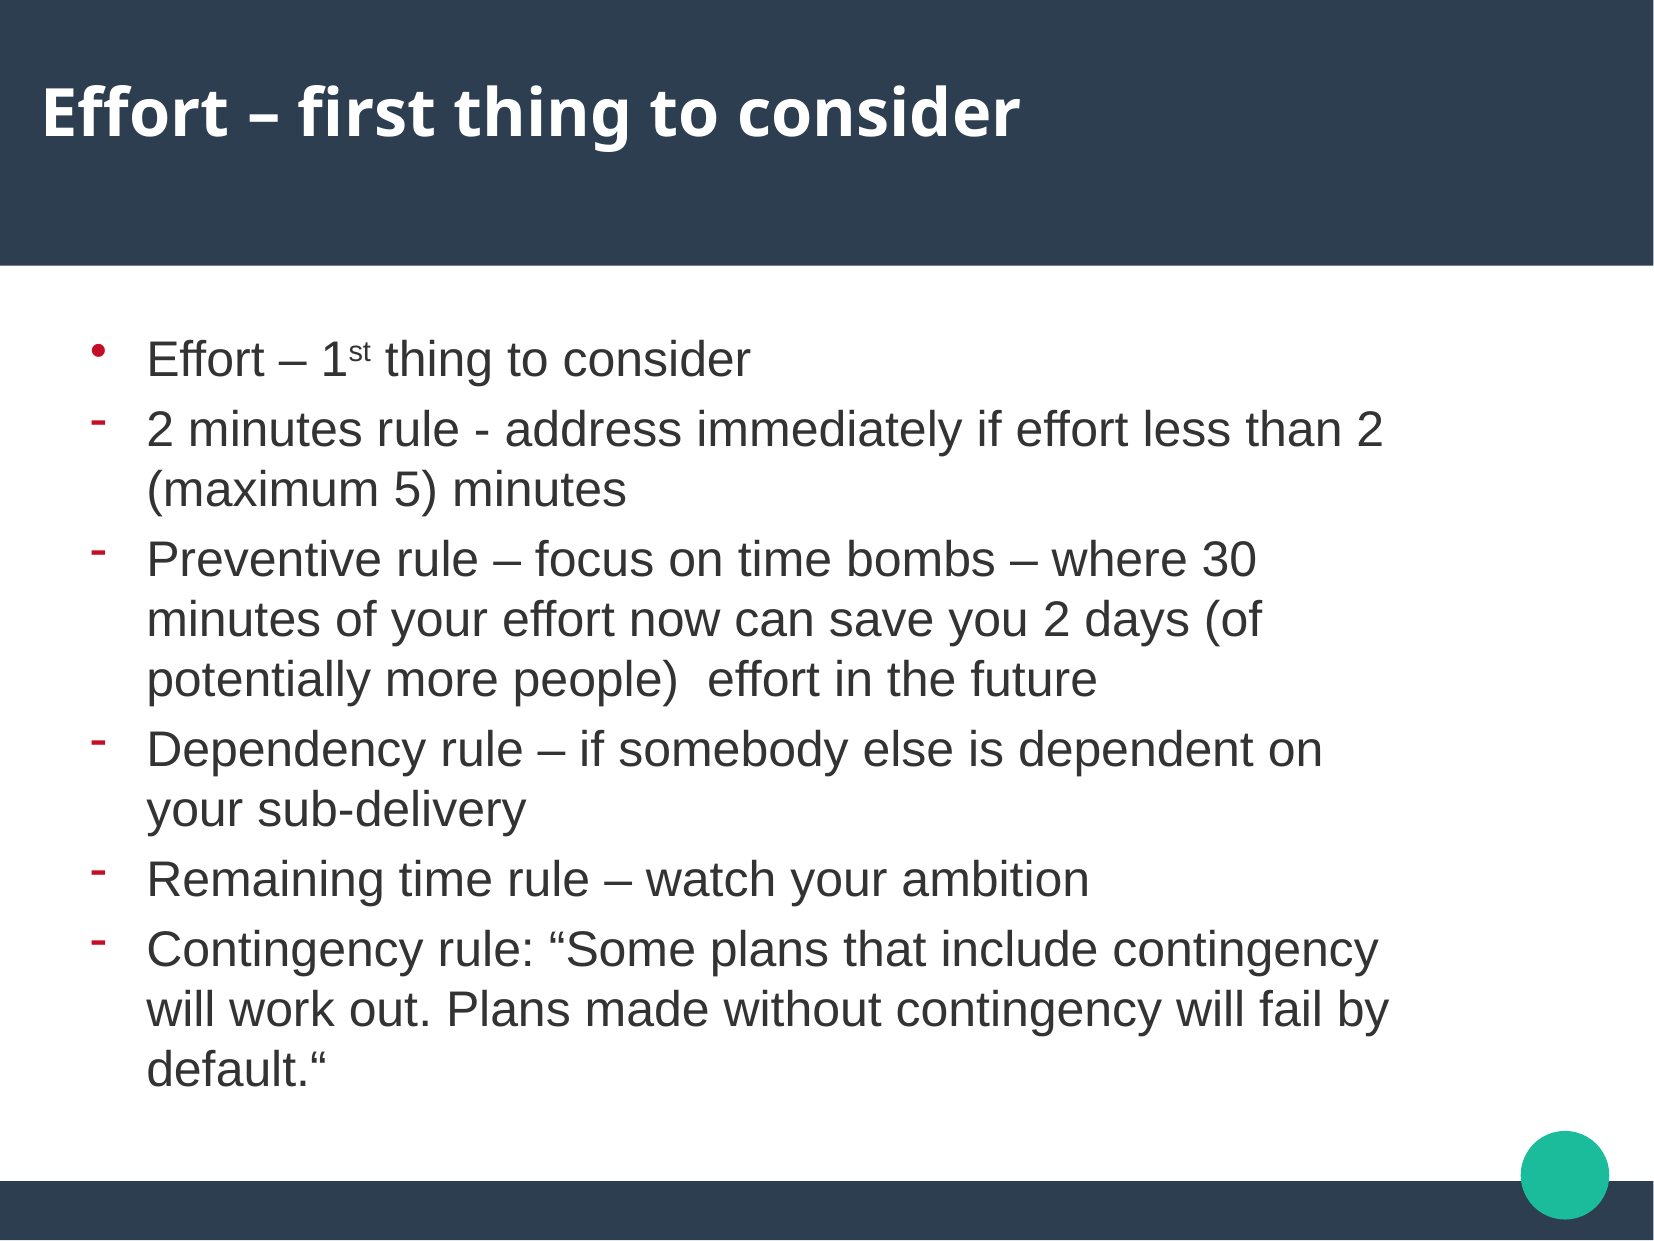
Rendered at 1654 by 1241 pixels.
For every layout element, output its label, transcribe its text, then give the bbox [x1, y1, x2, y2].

title Effort – first thing to consider [25, 60, 1654, 160]
text_box Effort – 1st thing to consider 2 minutes rule - address immediately if effort less than 2 (maximum 5) minutes Preventive rule – focus on time bombs – where 30 minutes of your effort now can save you 2 days (of potentially more people) effort in the future Dependency rule – if somebody else is dependent on your sub-delivery Remaining time rule – watch your ambition Contingency rule: “Some plans that include contingency will work out. Plans made without contingency will fail by default.“ [75, 318, 1425, 1111]
